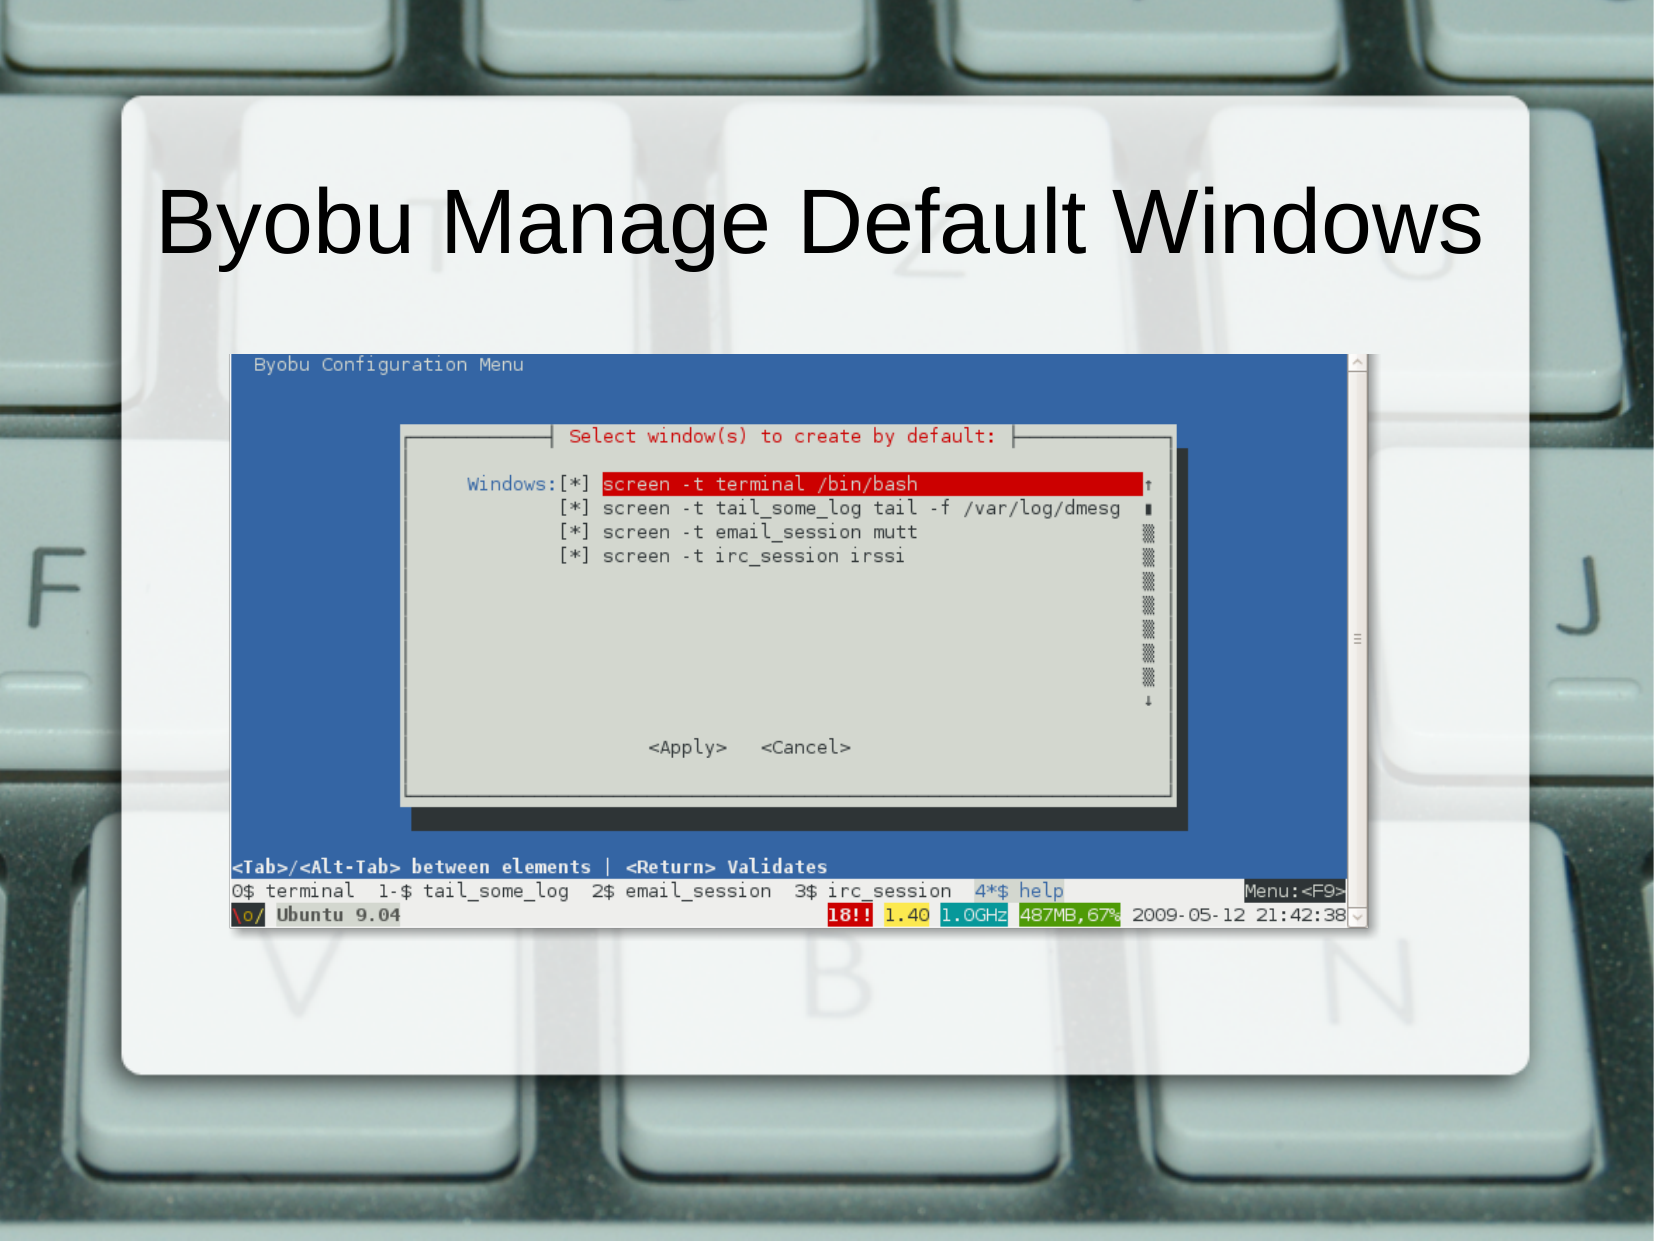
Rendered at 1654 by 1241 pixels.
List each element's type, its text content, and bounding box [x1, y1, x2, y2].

title Byobu Manage Default Windows [135, 117, 1506, 325]
chart [147, 354, 1506, 1173]
picture [0, 0, 1654, 1241]
